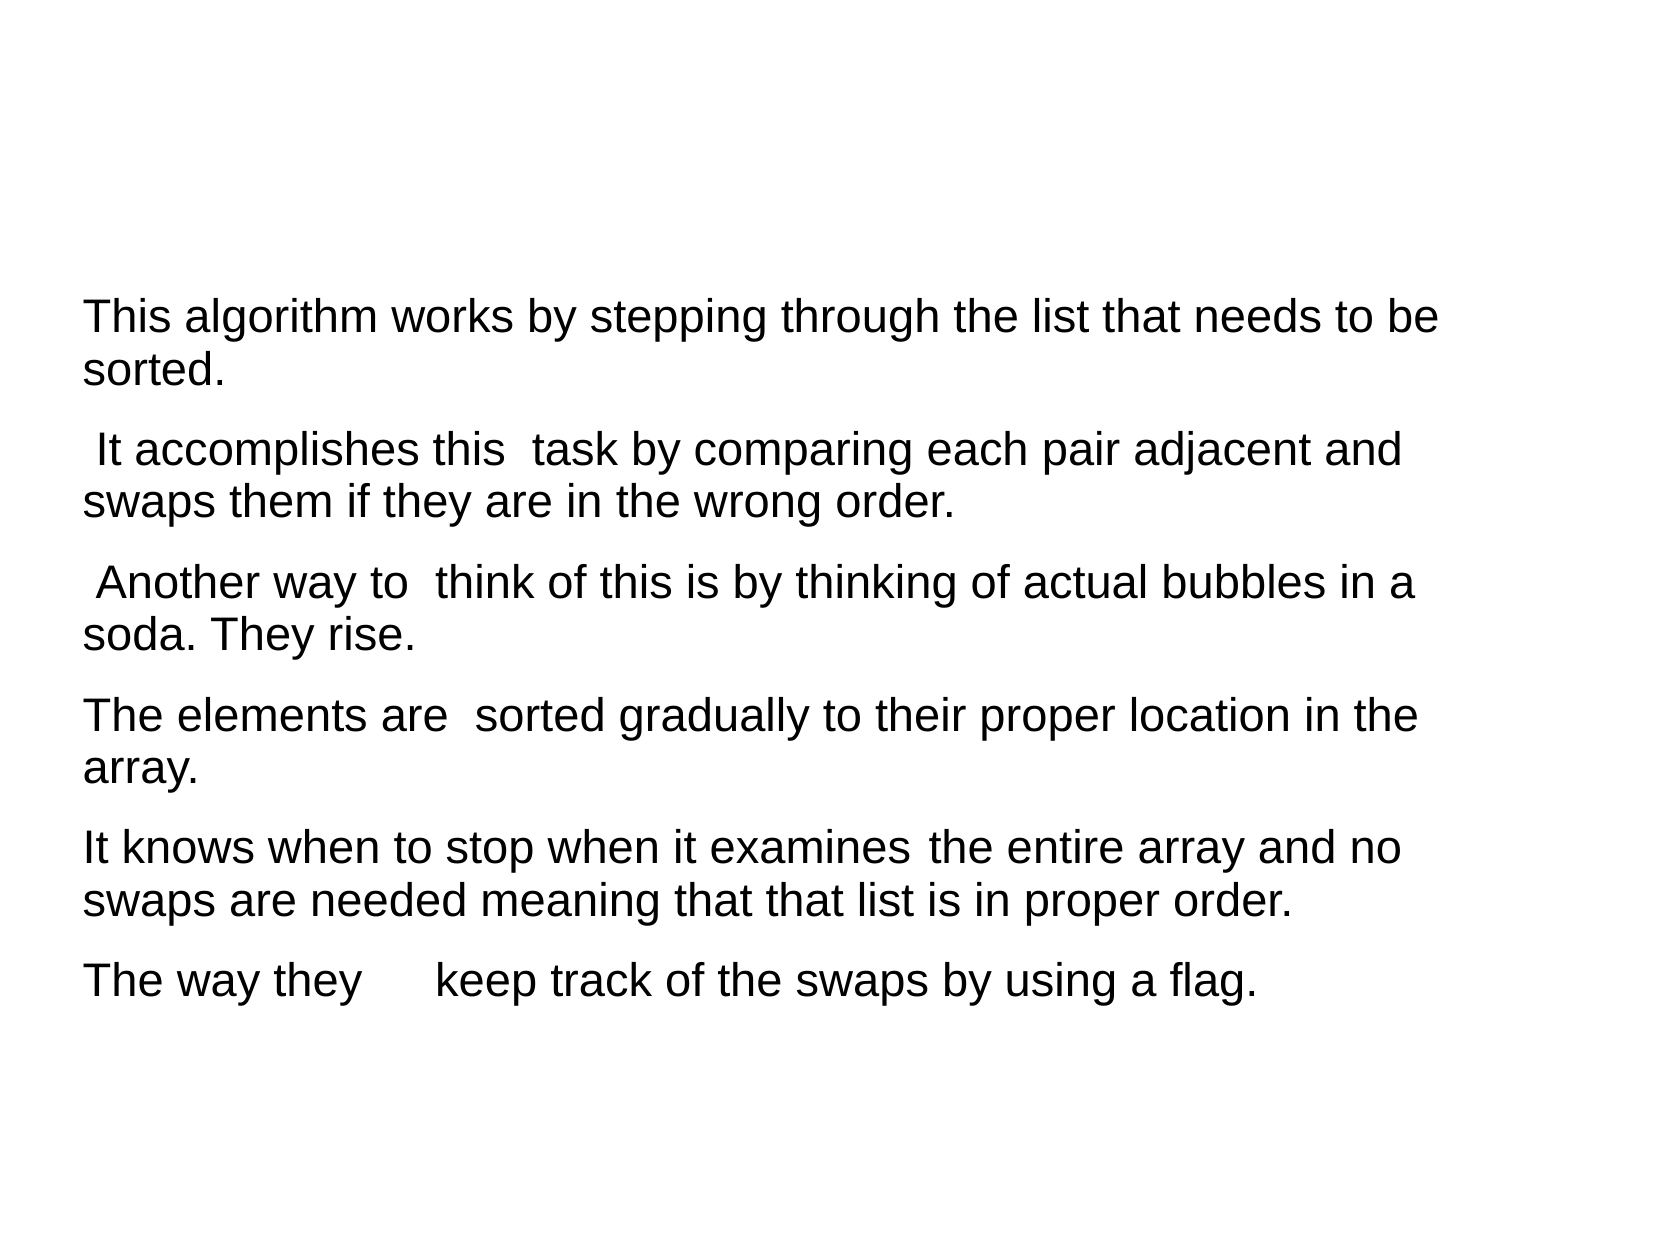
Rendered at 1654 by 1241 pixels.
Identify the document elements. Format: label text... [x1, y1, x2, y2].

list This algorithm works by stepping through the list that needs to be sorted. It accomplishes this task by comparing each pair adjacent and swaps them if they are in the wrong order. Another way to think of this is by thinking of actual bubbles in a soda. They rise. The elements are sorted gradually to their proper location in the array. It knows when to stop when it examines the entire array and no swaps are needed meaning that that list is in proper order. The way they keep track of the swaps by using a flag. [82, 290, 1538, 1010]
